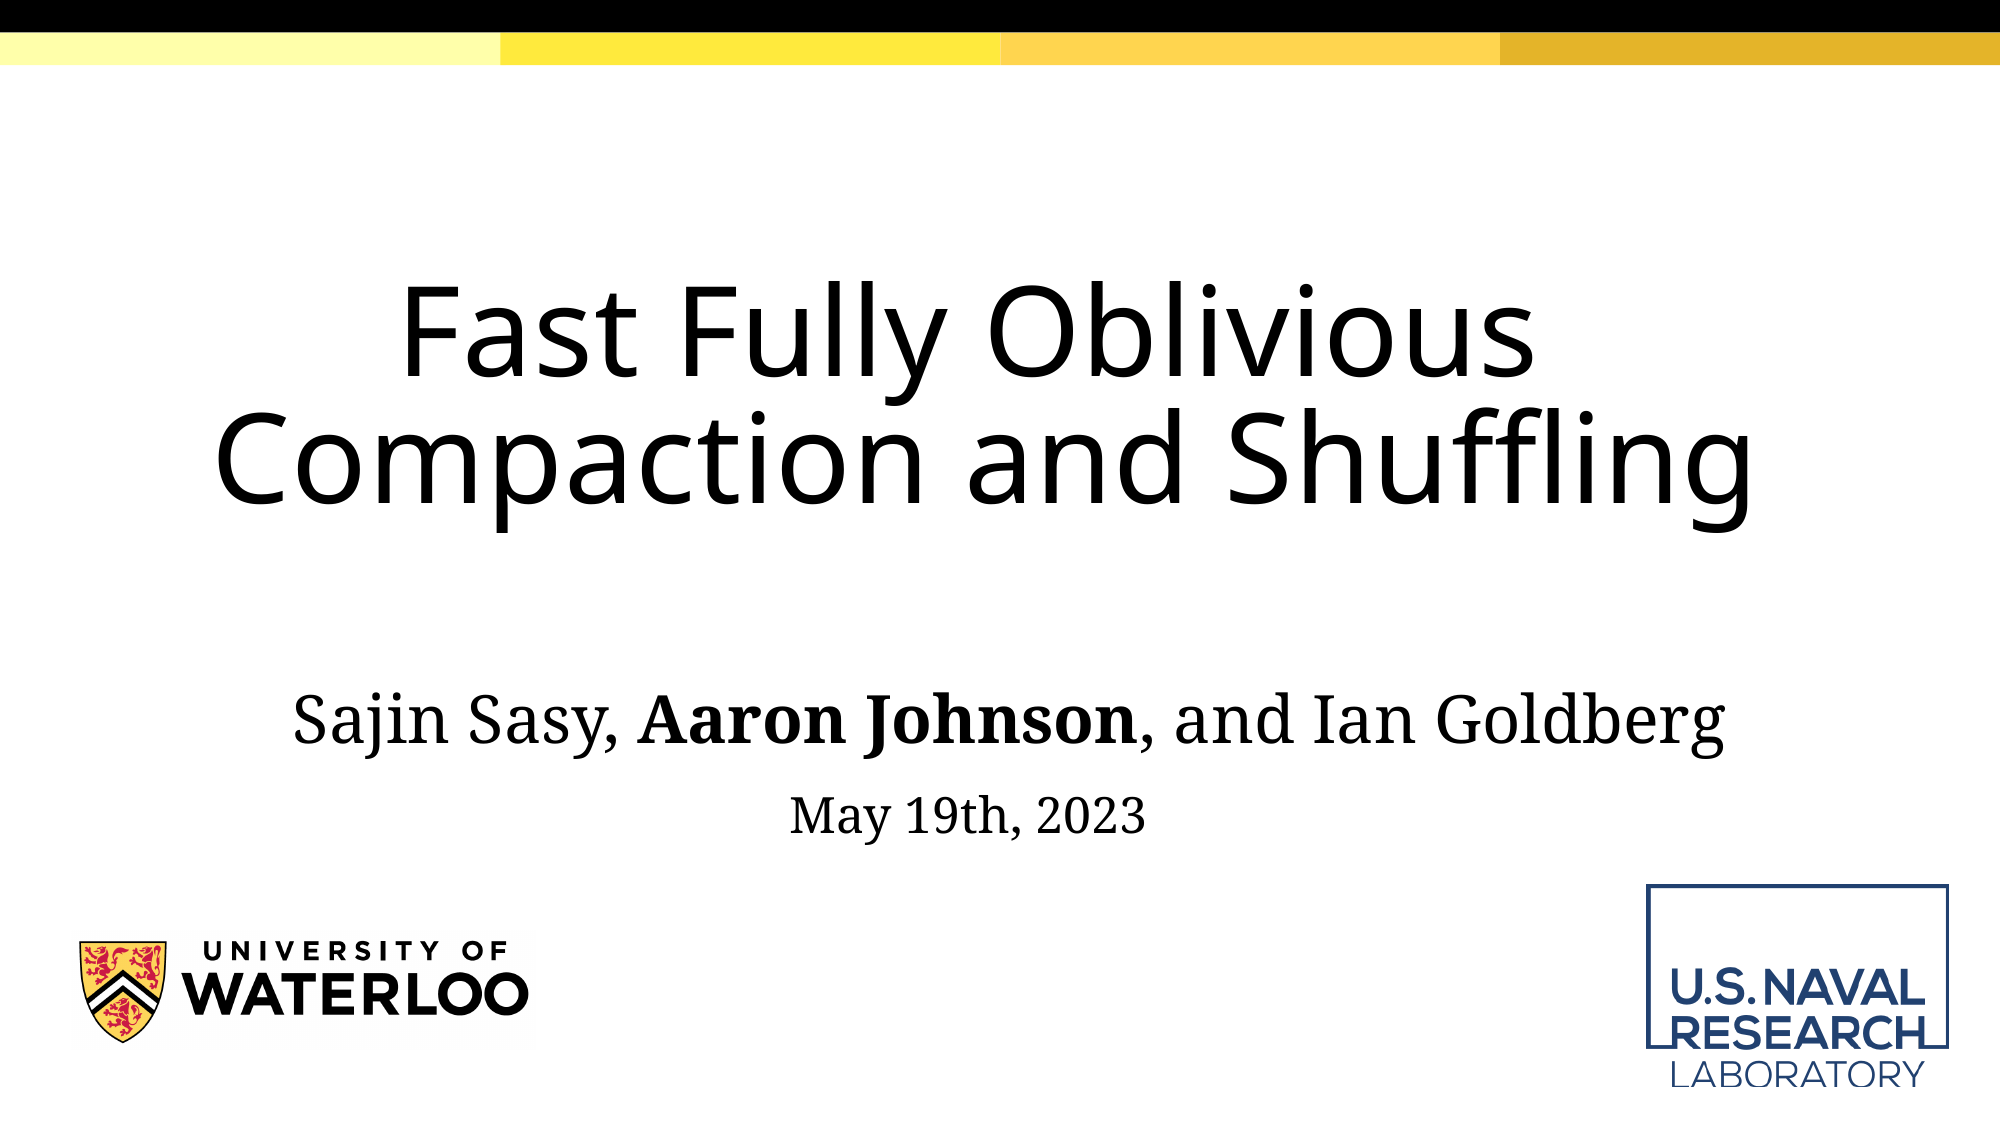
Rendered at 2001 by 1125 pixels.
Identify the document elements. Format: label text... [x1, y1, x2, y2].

list May 19th, 2023 [649, 775, 1288, 875]
picture [1646, 884, 1949, 1087]
title Fast Fully Oblivious Compaction and Shuffling [0, 177, 1997, 626]
picture [71, 930, 536, 1050]
list Sajin Sasy, Aaron Johnson, and Ian Goldberg [188, 669, 1831, 768]
